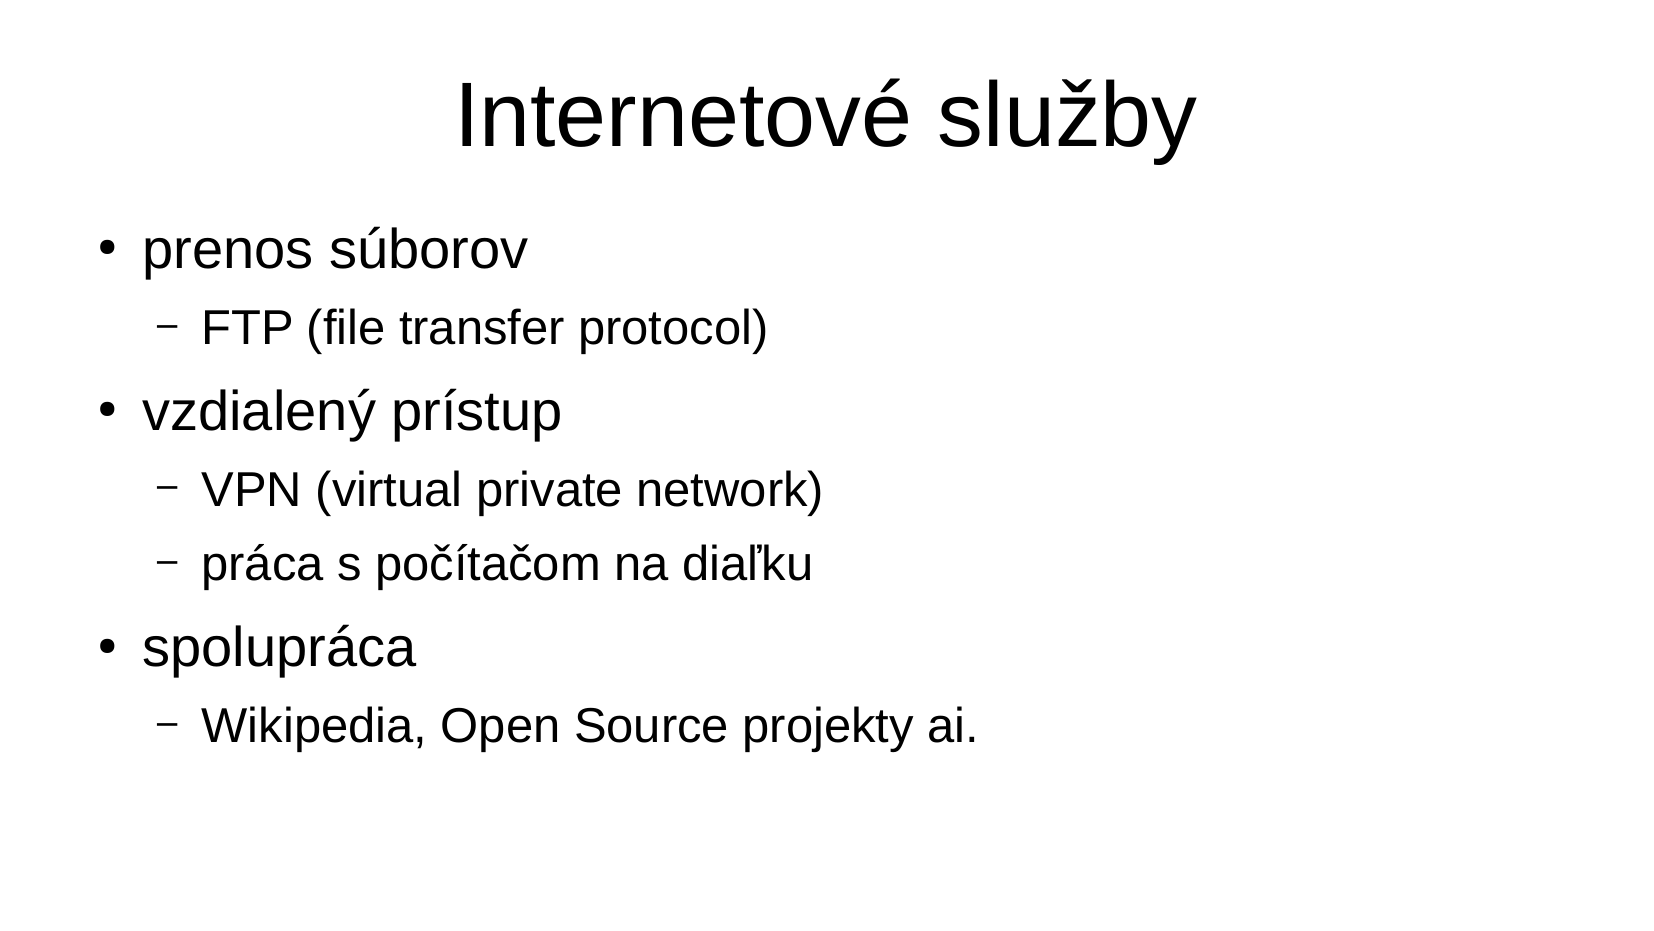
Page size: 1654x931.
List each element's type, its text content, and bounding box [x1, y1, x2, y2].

title Internetové služby [82, 37, 1571, 193]
list prenos súborov FTP (file transfer protocol) vzdialený prístup VPN (virtual private network) práca s počítačom na diaľku spolupráca Wikipedia, Open Source projekty ai. [82, 217, 1571, 758]
